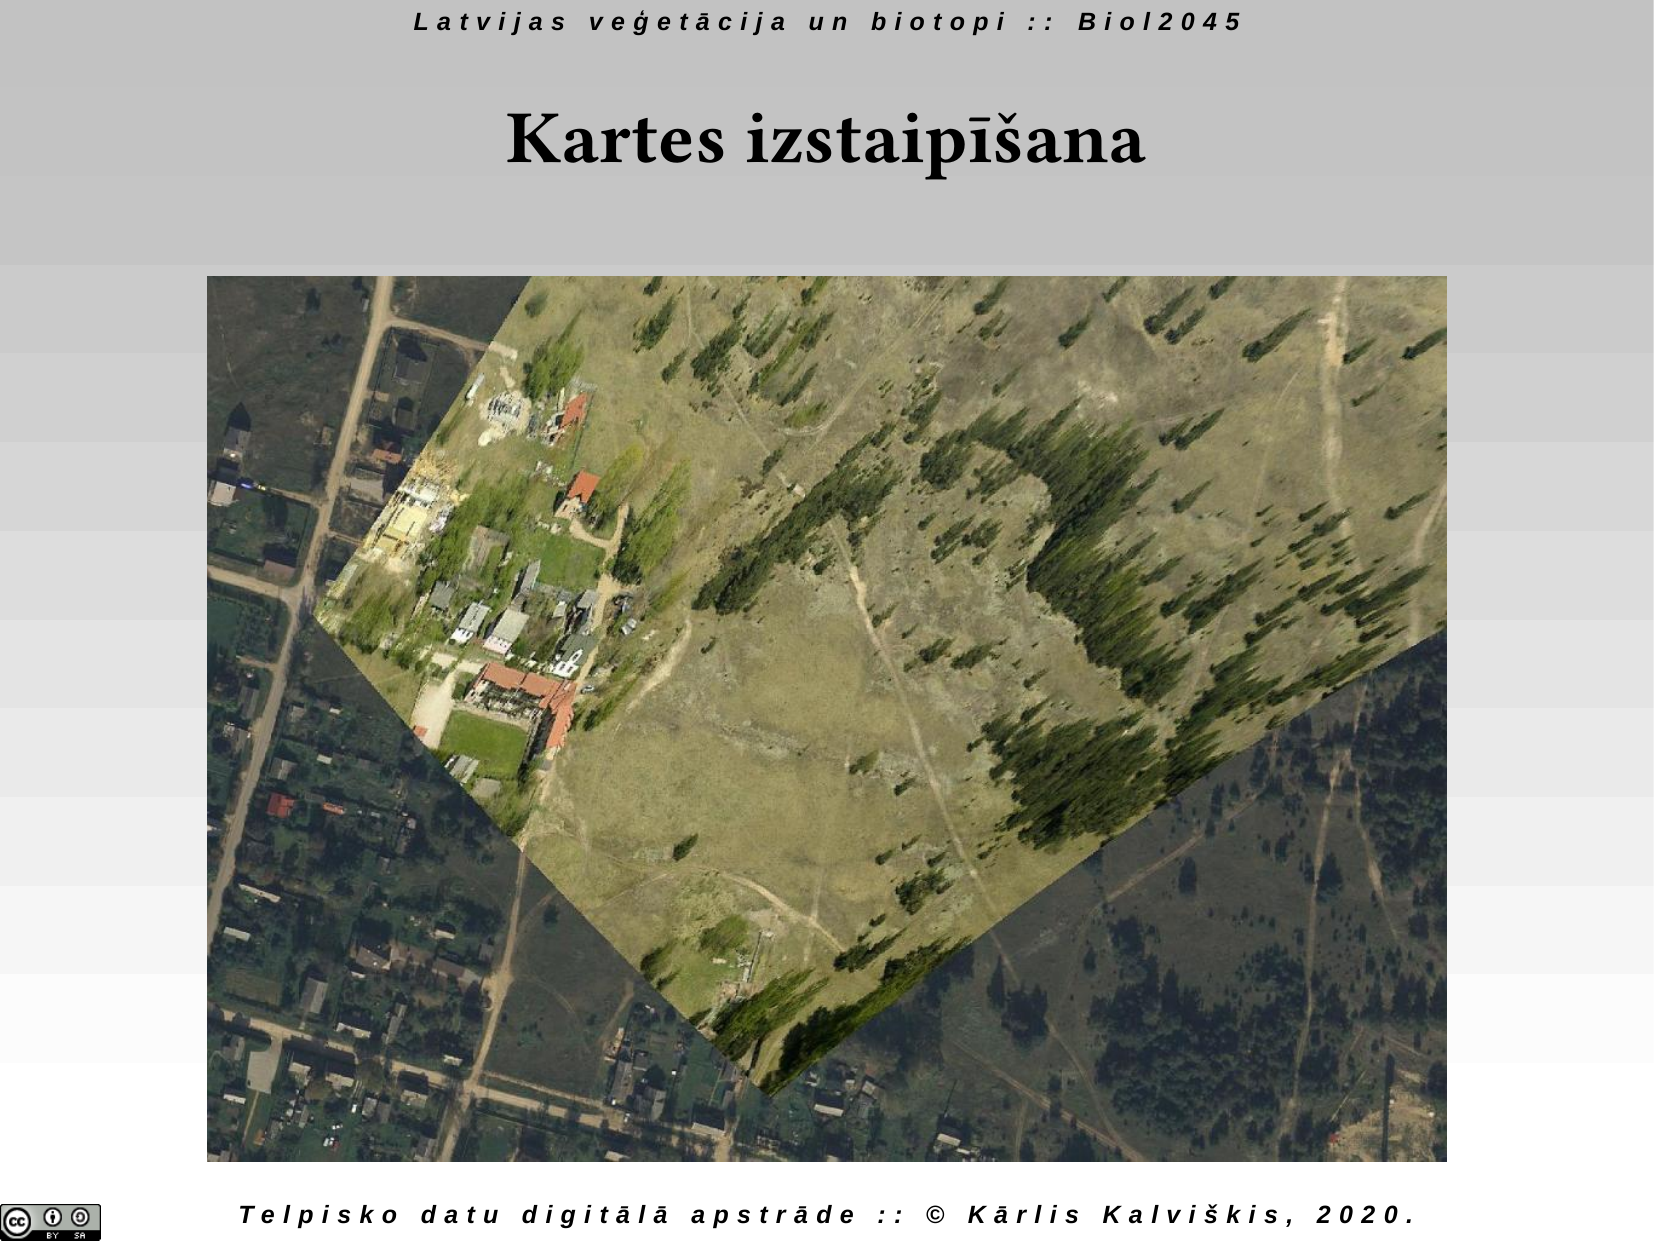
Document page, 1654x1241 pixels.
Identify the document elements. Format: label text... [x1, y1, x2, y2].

title Kartes izstaipīšana [29, 43, 1625, 234]
picture [0, 0, 1654, 1241]
